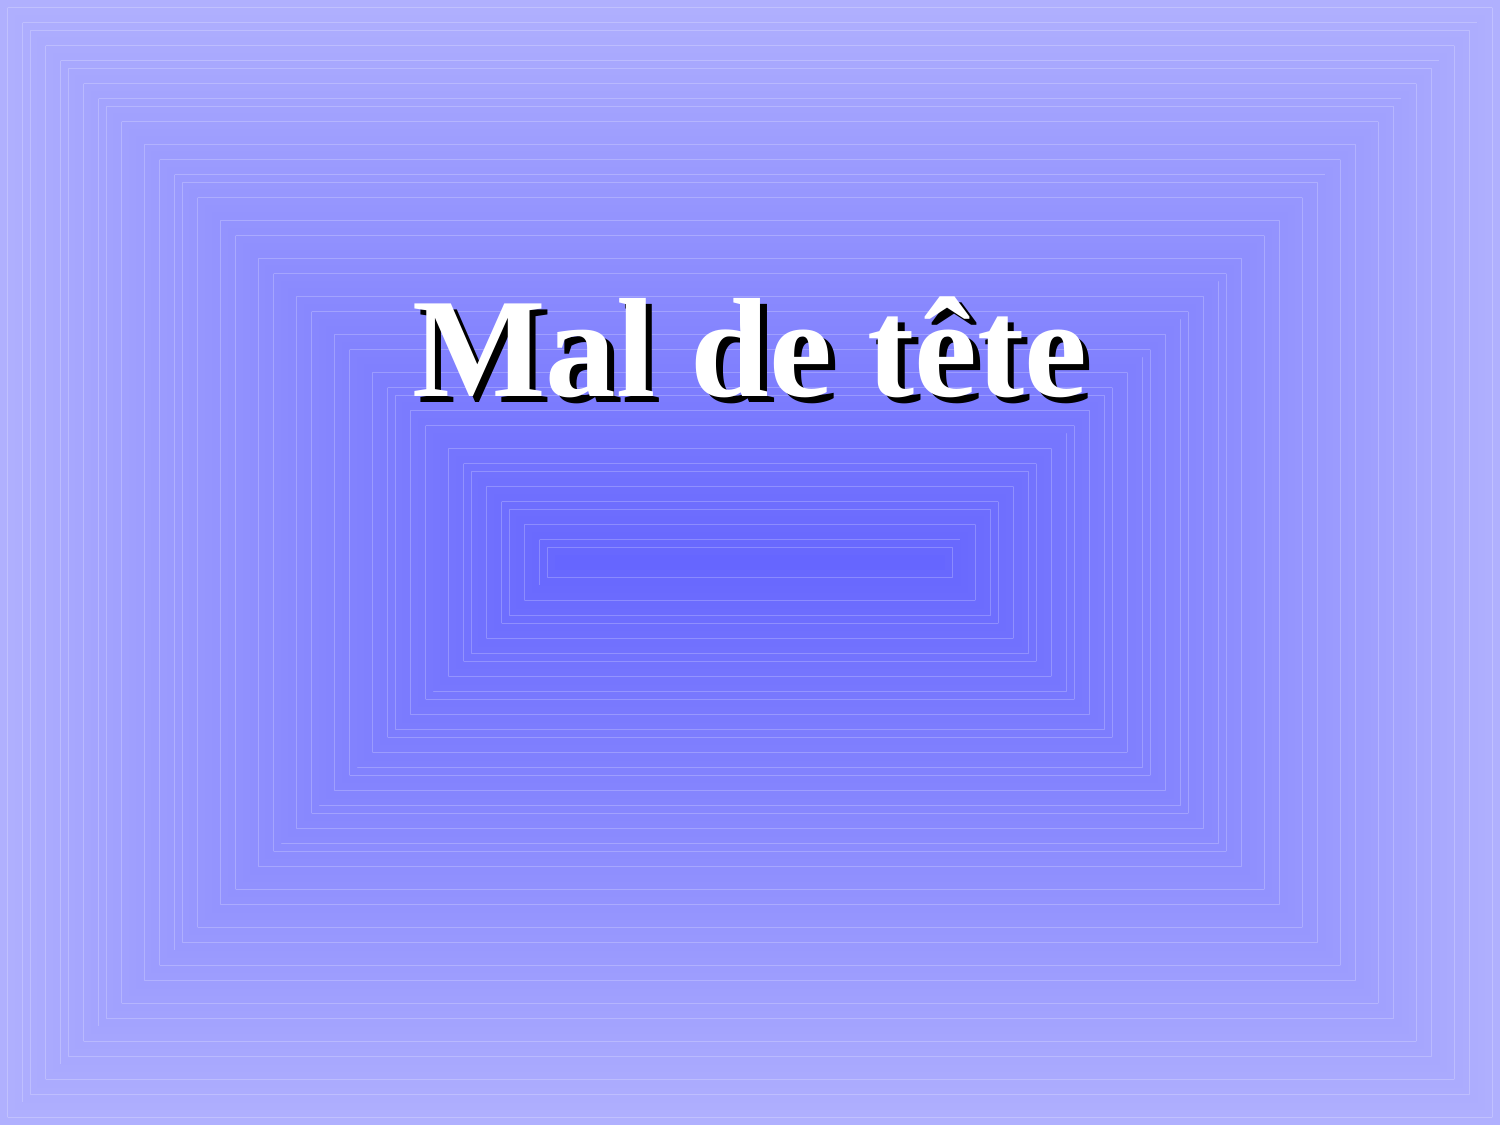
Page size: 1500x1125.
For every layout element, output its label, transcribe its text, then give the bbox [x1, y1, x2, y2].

title Mal de tête [62, 174, 1438, 463]
